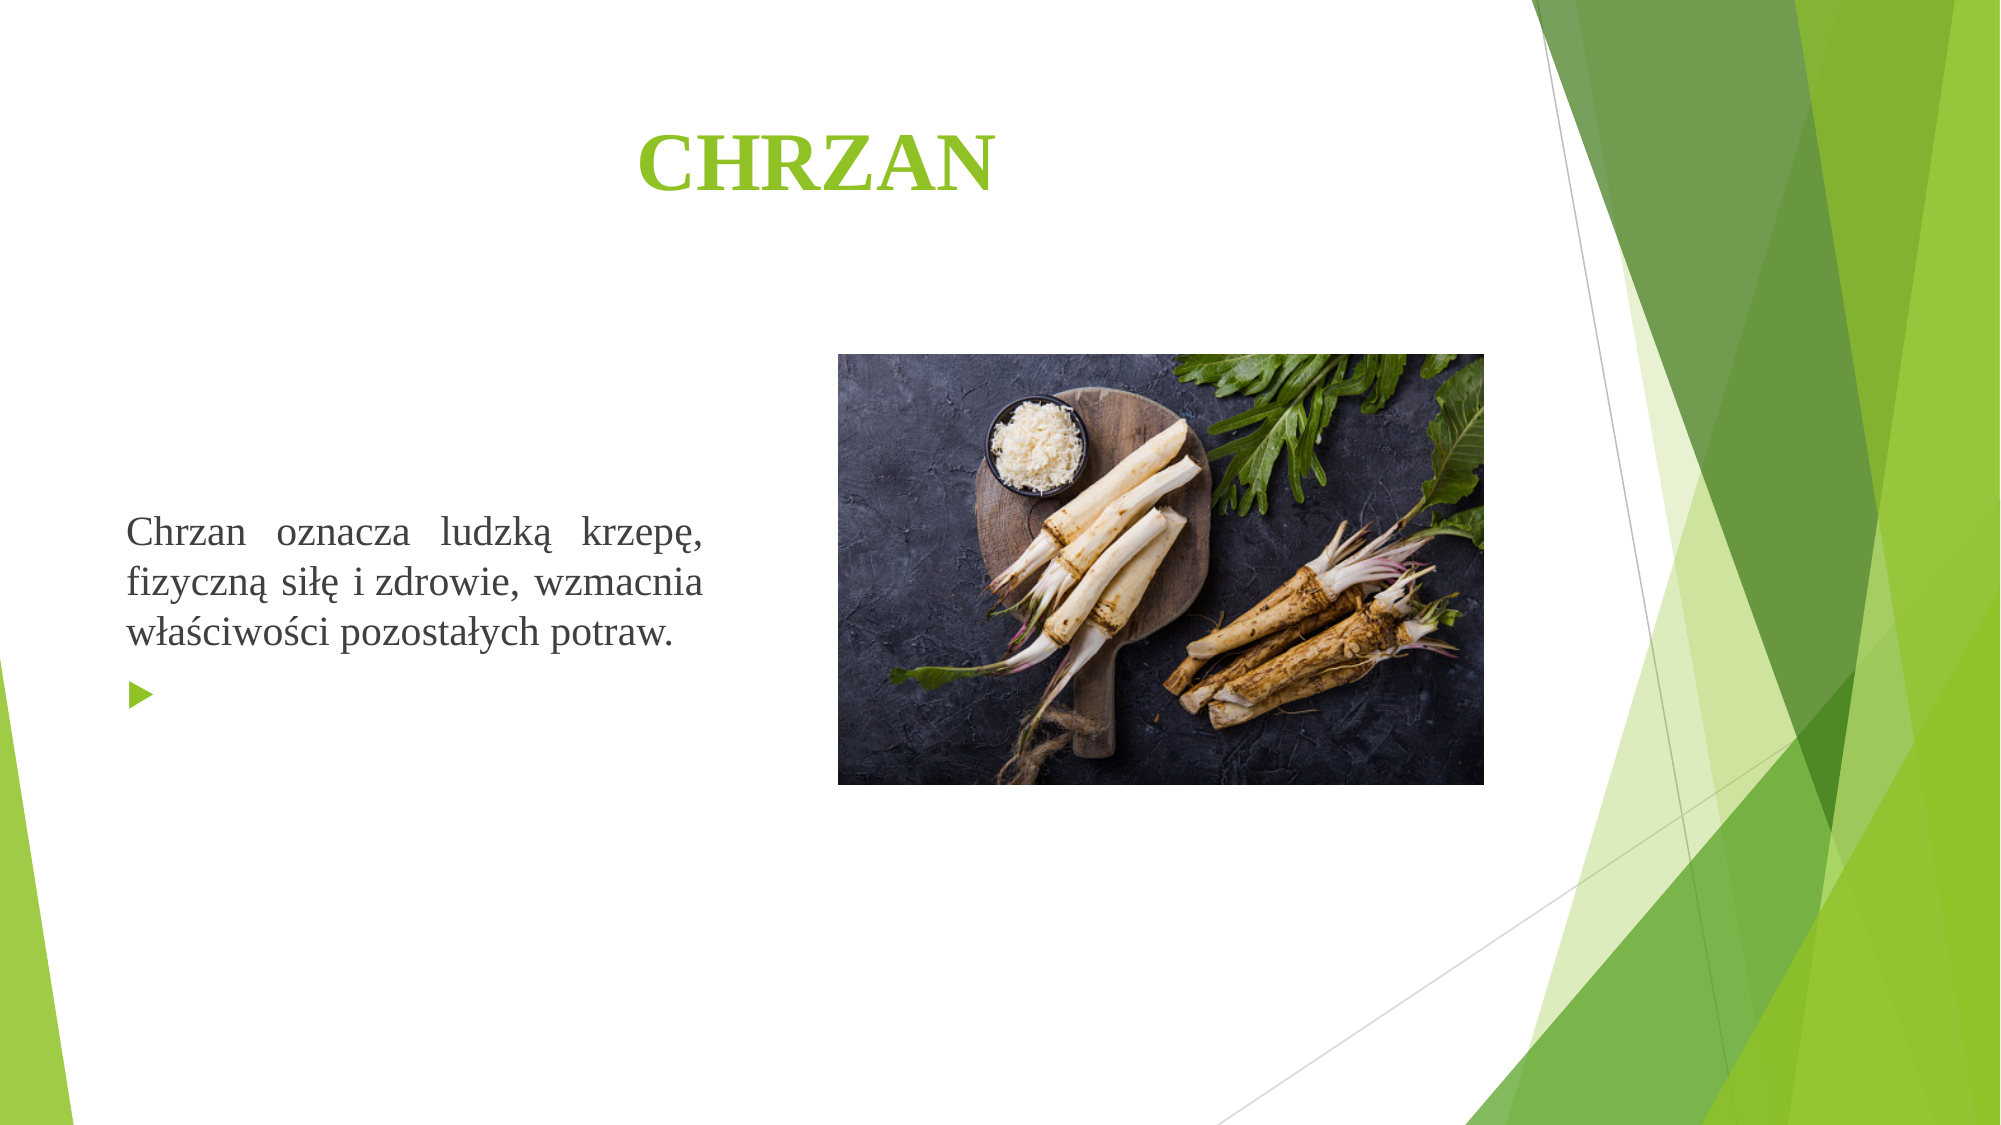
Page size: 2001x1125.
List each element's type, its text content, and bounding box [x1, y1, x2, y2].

title CHRZAN [111, 99, 1522, 317]
list Chrzan oznacza ludzką krzepę, fizyczną siłę i zdrowie, wzmacnia właściwości pozostałych potraw. [111, 354, 798, 992]
picture [838, 354, 1484, 785]
